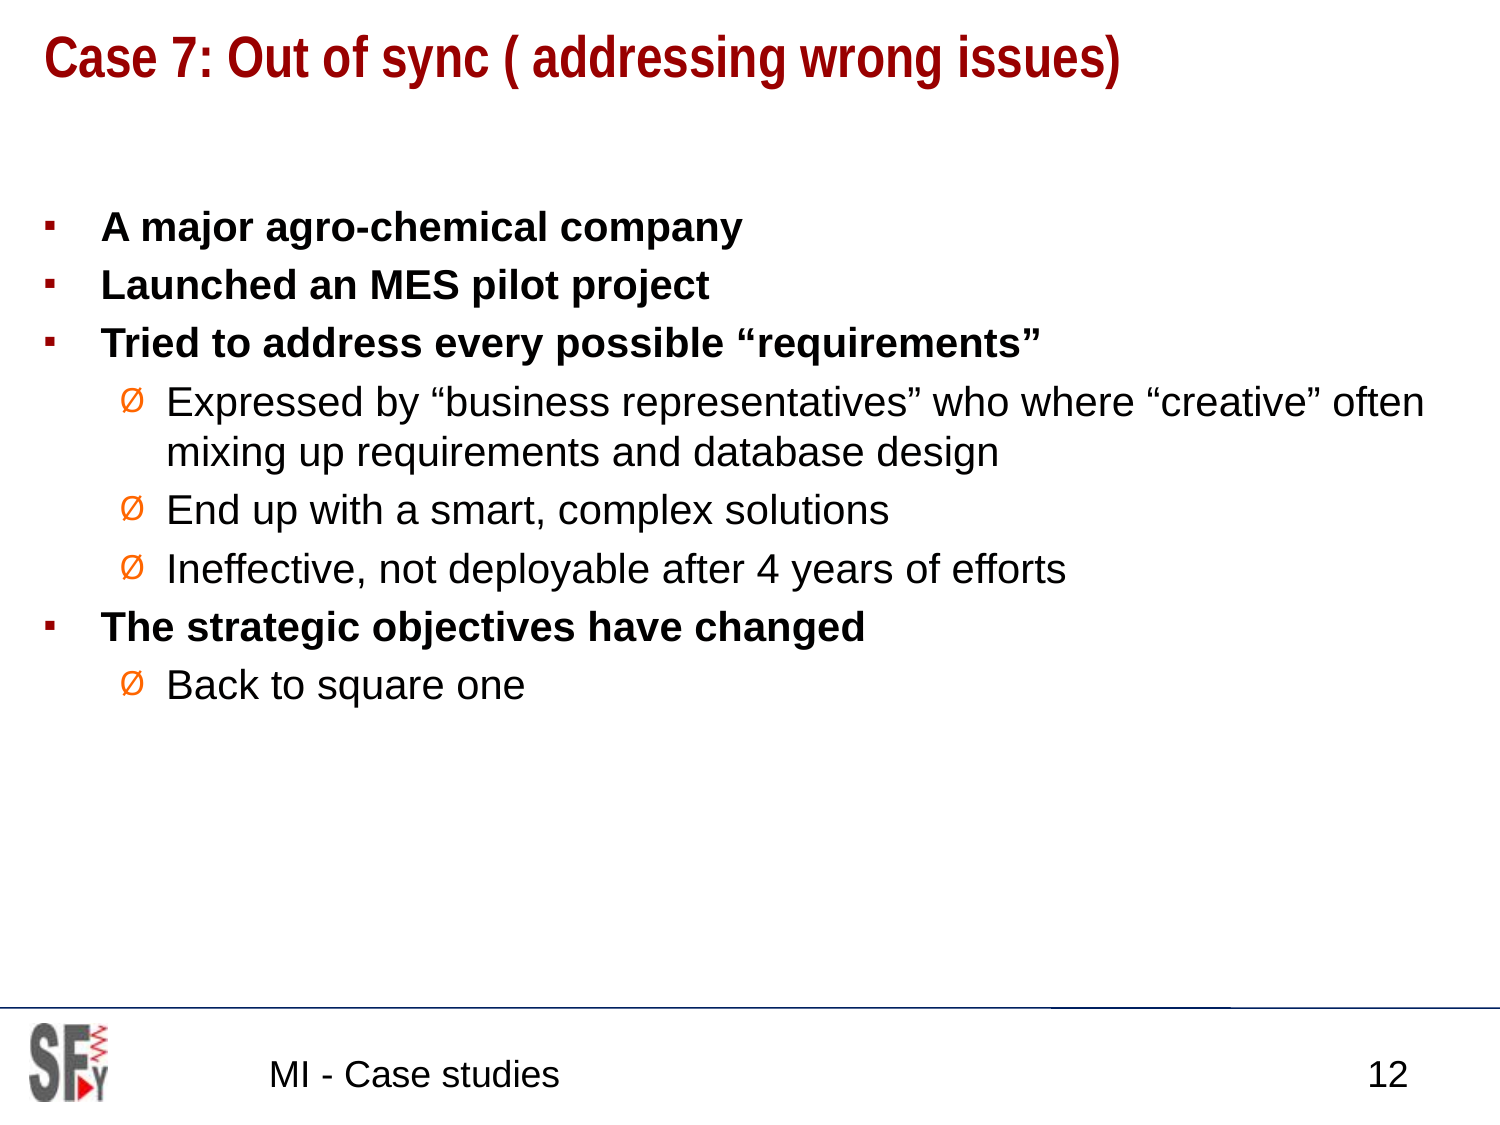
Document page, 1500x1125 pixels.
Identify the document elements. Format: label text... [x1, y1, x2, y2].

footer MI - Case studies [253, 1034, 1336, 1103]
list A major agro-chemical company Launched an MES pilot project Tried to address every possible “requirements” Expressed by “business representatives” who where “creative” often mixing up requirements and database design End up with a smart, complex solutions Ineffective, not deployable after 4 years of efforts The strategic objectives have changed Back to square one [29, 184, 1471, 988]
title Case 7: Out of sync ( addressing wrong issues) [29, 12, 1471, 138]
slide_number <numéro> [1352, 1034, 1490, 1103]
picture [29, 1023, 108, 1102]
